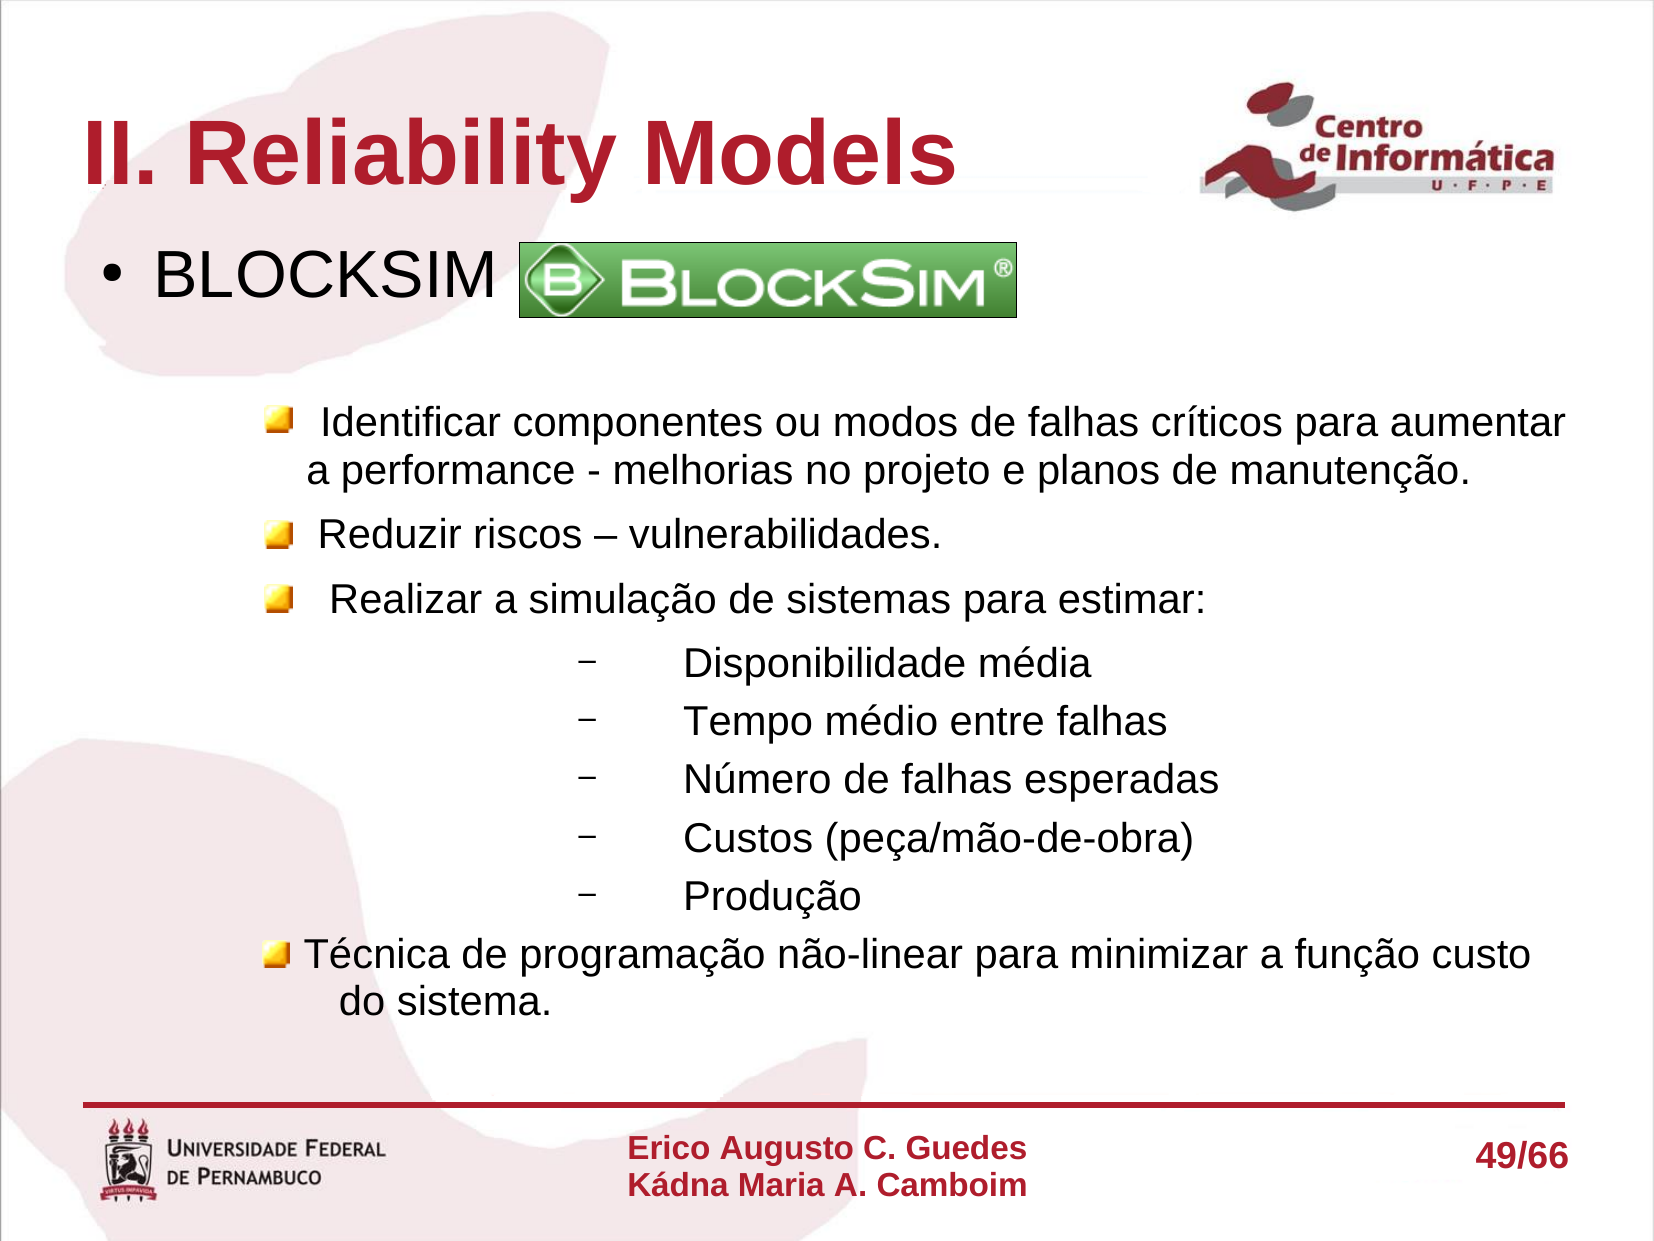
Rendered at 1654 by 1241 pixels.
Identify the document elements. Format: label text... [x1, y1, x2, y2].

title II. Reliability Models [82, 49, 1571, 237]
picture [0, 0, 1654, 1241]
list BLOCKSIM Identificar componentes ou modos de falhas críticos para aumentar a performance - melhorias no projeto e planos de manutenção. Reduzir riscos – vulnerabilidades. Realizar a simulação de sistemas para estimar: Disponibilidade média Tempo médio entre falhas Número de falhas esperadas Custos (peça/mão-de-obra) Produção Técnica de programação não-linear para minimizar a função custo do sistema. [82, 237, 1571, 1180]
